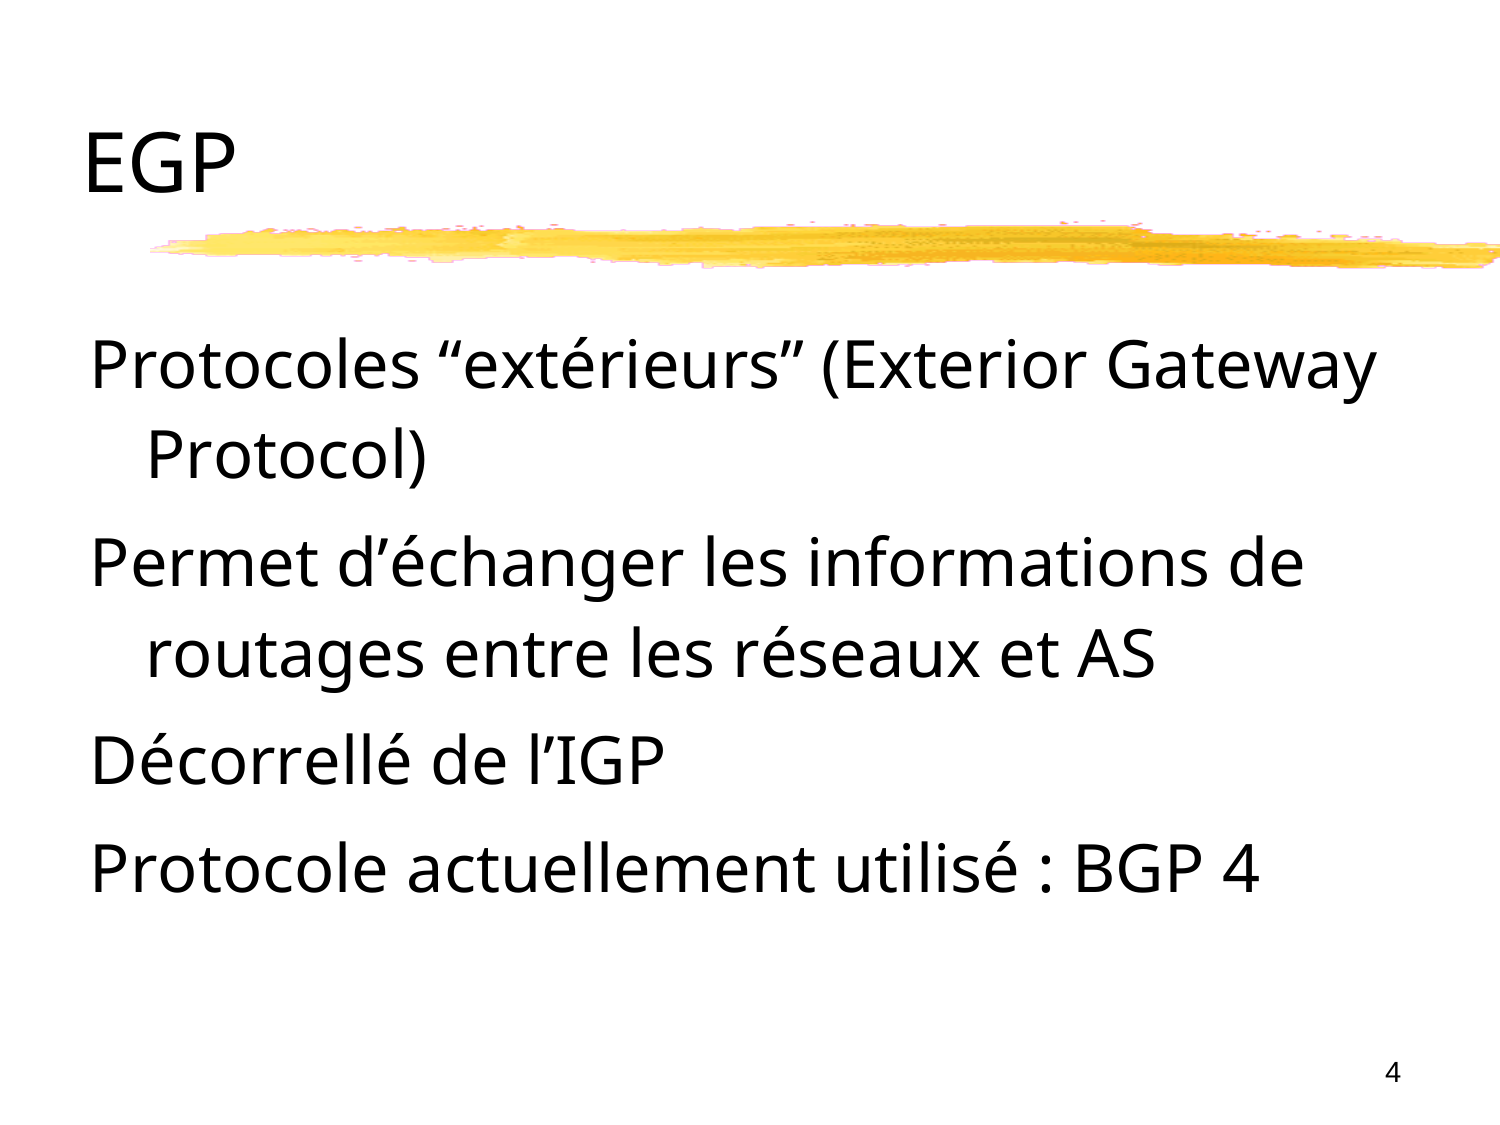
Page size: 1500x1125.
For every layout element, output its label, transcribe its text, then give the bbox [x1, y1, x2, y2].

list Protocoles “extérieurs” (Exterior Gateway Protocol)‏ Permet d’échanger les informations de routages entre les réseaux et AS Décorrellé de l’IGP Protocole actuellement utilisé : BGP 4 [74, 309, 1417, 995]
title EGP [66, 37, 1342, 225]
picture [150, 215, 1500, 279]
text_box <number> [1104, 1021, 1416, 1097]
